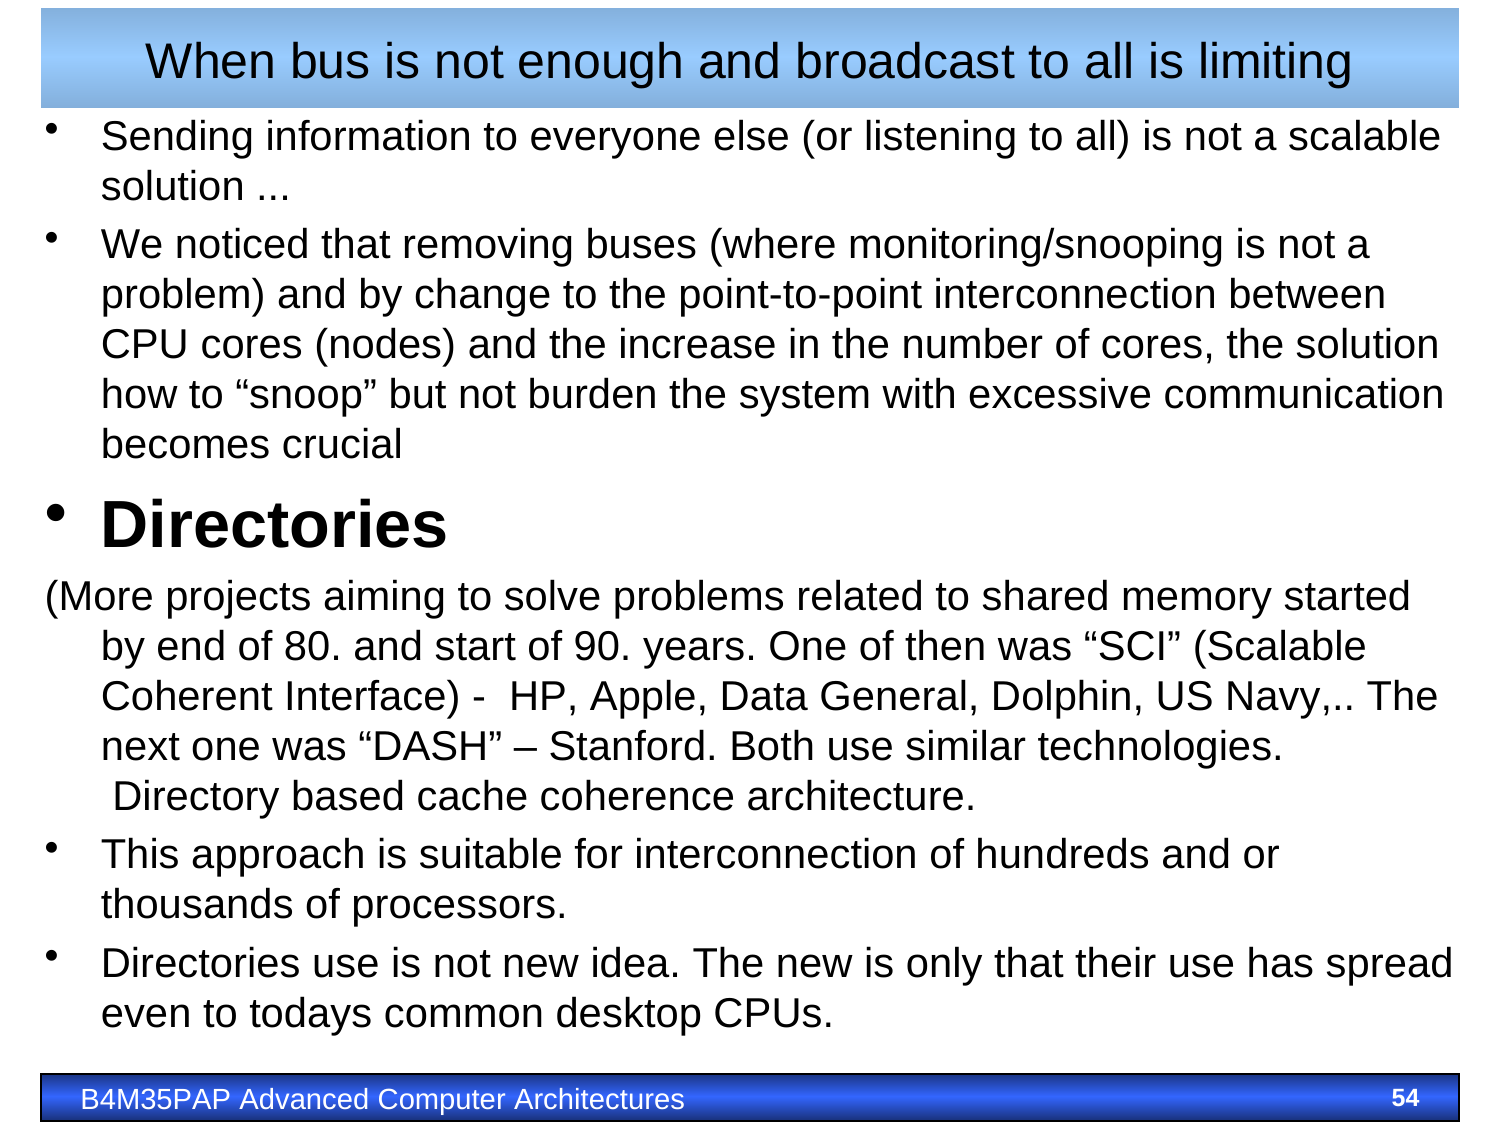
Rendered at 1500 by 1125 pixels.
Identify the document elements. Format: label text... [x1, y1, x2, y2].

title When bus is not enough and broadcast to all is limiting [41, 8, 1459, 108]
list Sending information to everyone else (or listening to all) is not a scalable solution ... We noticed that removing buses (where monitoring/snooping is not a problem) and by change to the point-to-point interconnection between CPU cores (nodes) and the increase in the number of cores, the solution how to “snoop” but not burden the system with excessive communication becomes crucial Directories (More projects aiming to solve problems related to shared memory started by end of 80. and start of 90. years. One of then was “SCI” (Scalable Coherent Interface) - HP, Apple, Data General, Dolphin, US Navy,.. The next one was “DASH” – Stanford. Both use similar technologies. Directory based cache coherence architecture. This approach is suitable for interconnection of hundreds and or thousands of processors. Directories use is not new idea. The new is only that their use has spread even to todays common desktop CPUs. [29, 101, 1471, 1063]
